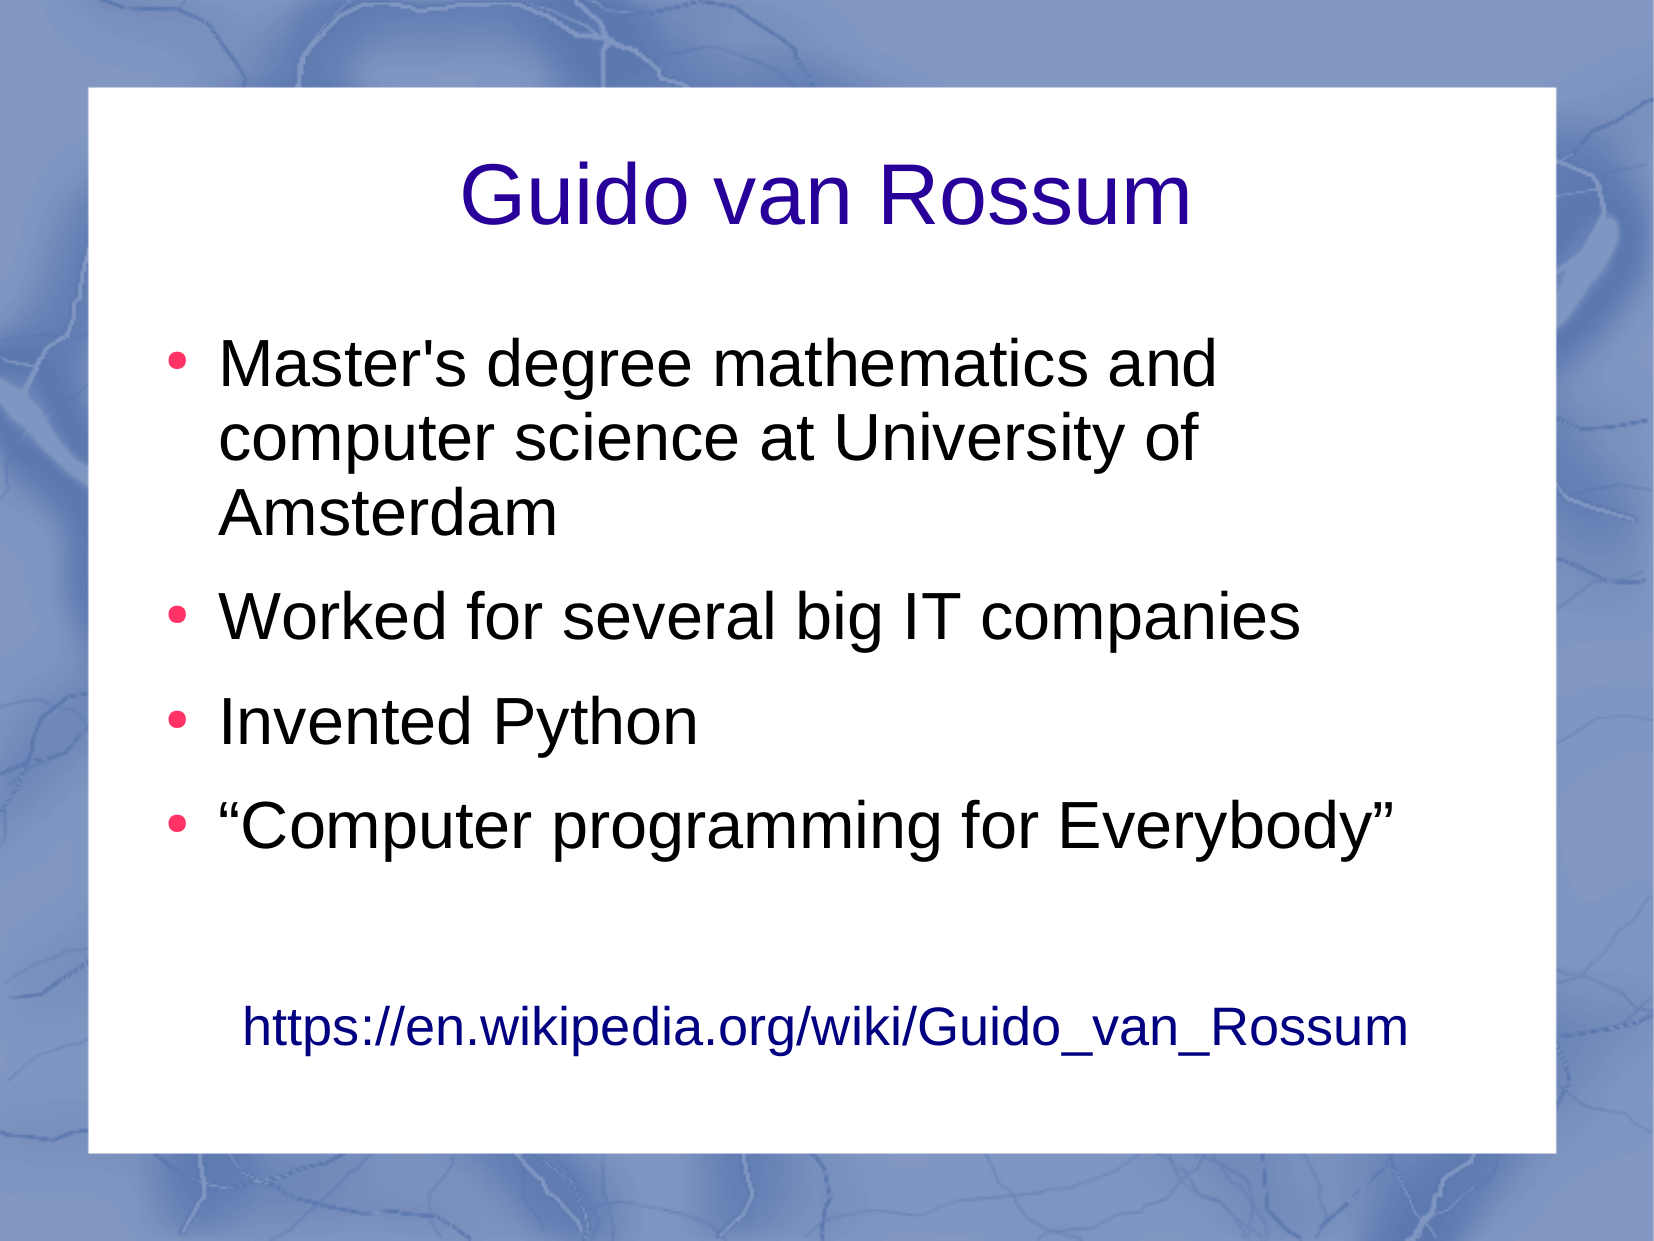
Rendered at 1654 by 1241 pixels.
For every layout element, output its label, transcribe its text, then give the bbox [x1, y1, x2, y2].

picture [0, 0, 1654, 1241]
list Master's degree mathematics and computer science at University of Amsterdam Worked for several big IT companies Invented Python “Computer programming for Everybody” https://en.wikipedia.org/wiki/Guido_van_Rossum [147, 325, 1506, 1058]
title Guido van Rossum [118, 90, 1536, 298]
